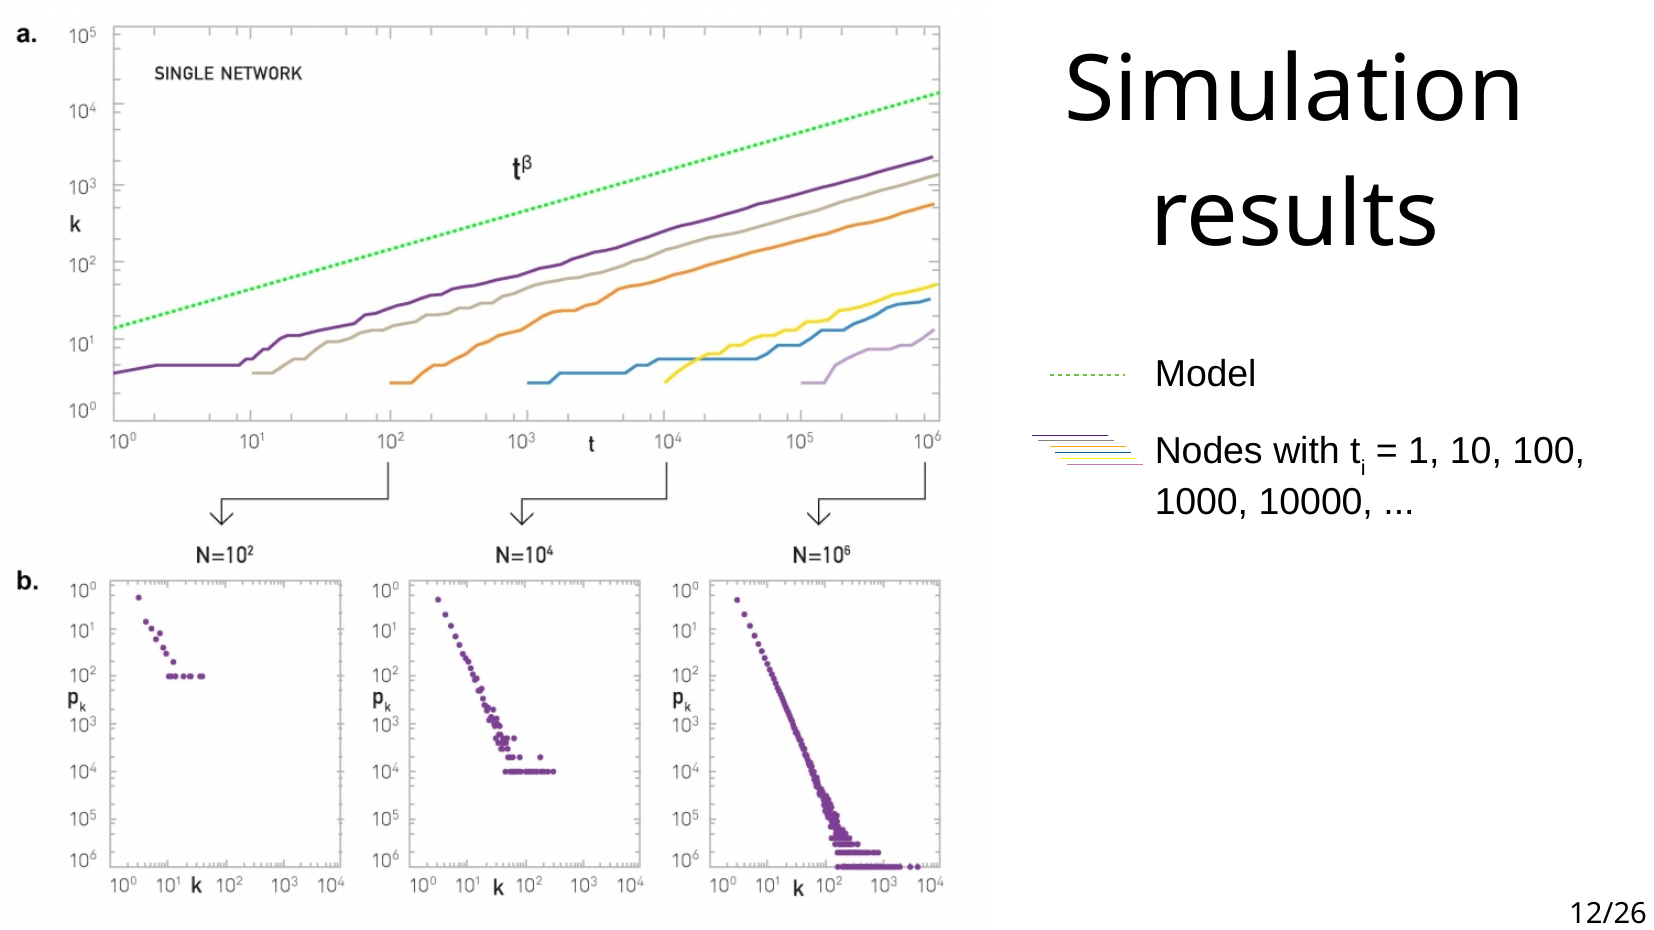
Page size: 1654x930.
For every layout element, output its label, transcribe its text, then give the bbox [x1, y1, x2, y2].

title Simulation results [1020, 0, 1571, 301]
picture [0, 0, 991, 930]
text_box Model [1140, 344, 1606, 402]
text_box Nodes with ti = 1, 10, 100, 1000, 10000, ... [1140, 421, 1606, 530]
